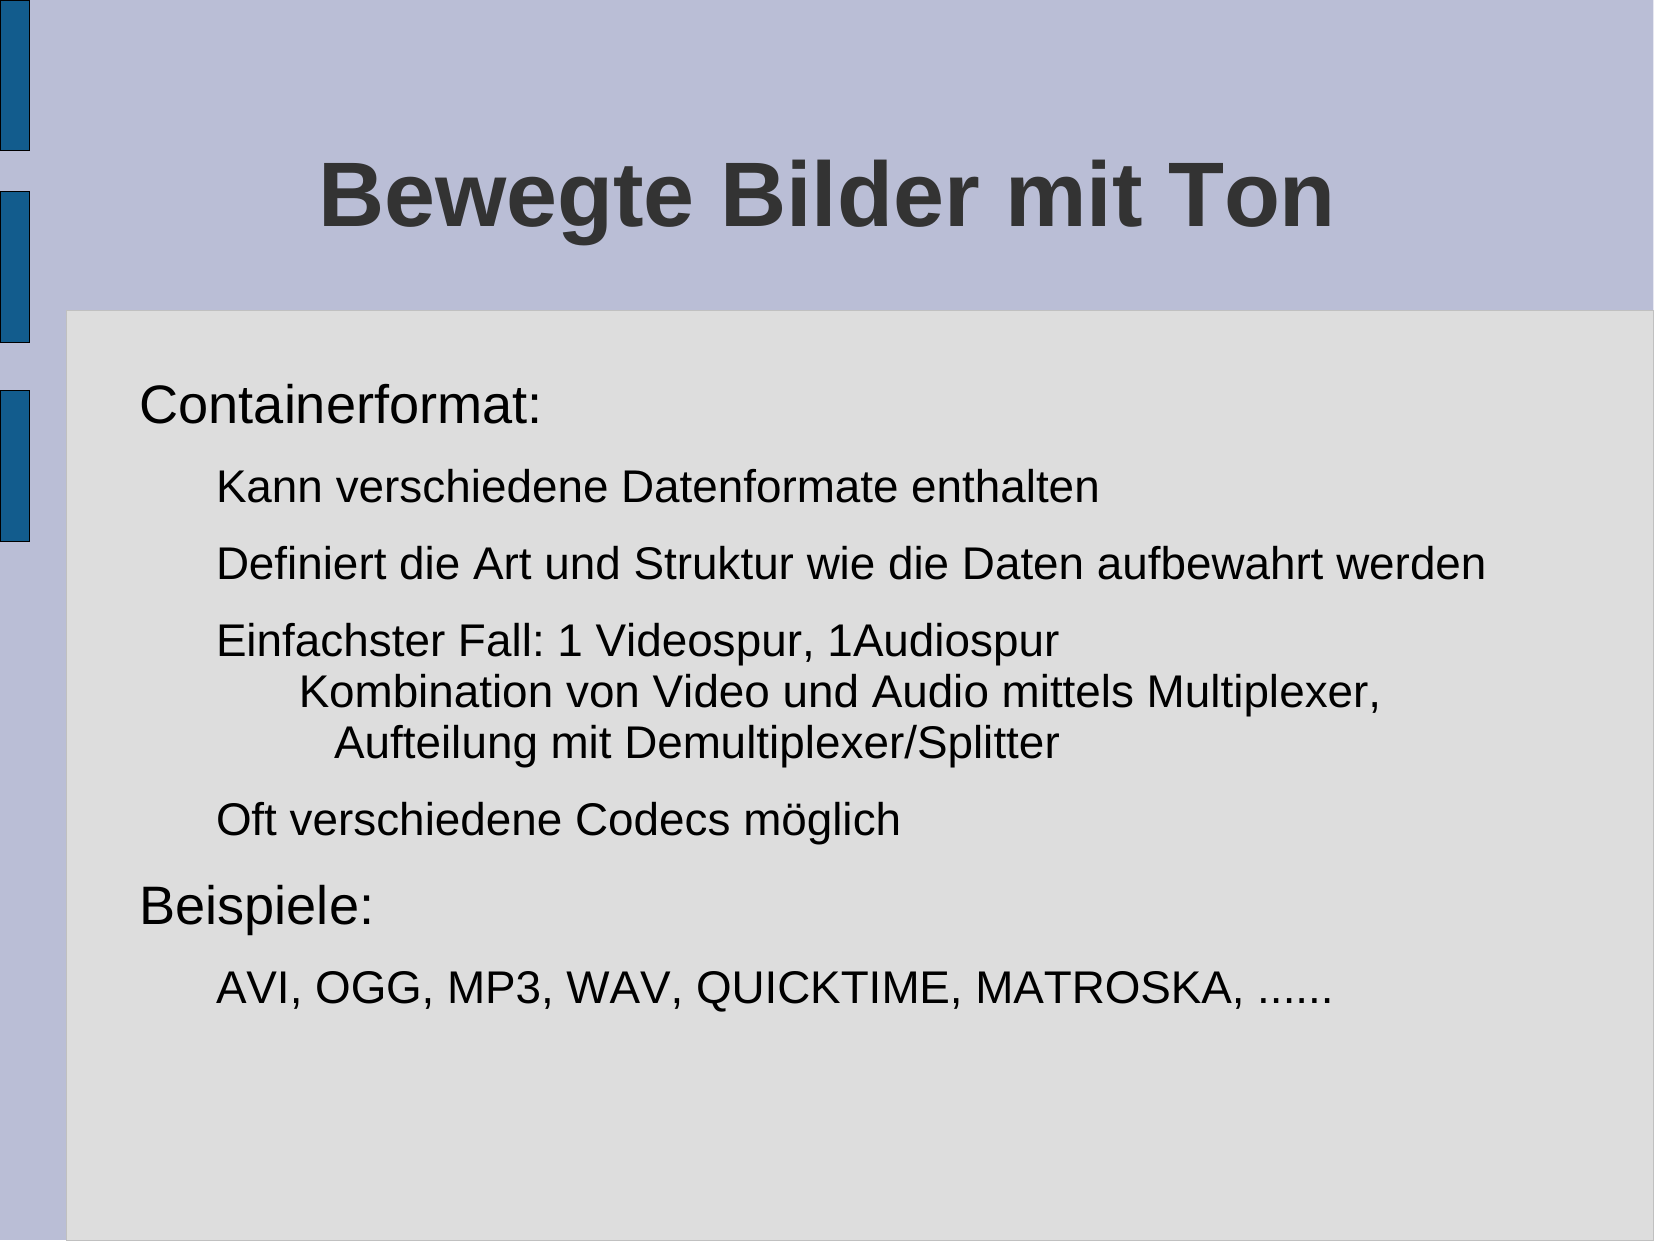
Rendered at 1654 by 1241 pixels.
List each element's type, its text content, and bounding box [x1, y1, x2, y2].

title Bewegte Bilder mit Ton [121, 98, 1534, 291]
list Containerformat: Kann verschiedene Datenformate enthalten Definiert die Art und Struktur wie die Daten aufbewahrt werden Einfachster Fall: 1 Videospur, 1Audiospur Kombination von Video und Audio mittels Multiplexer, Aufteilung mit Demultiplexer/Splitter Oft verschiedene Codecs möglich Beispiele: AVI, OGG, MP3, WAV, QUICKTIME, MATROSKA, ...... [121, 344, 1534, 1112]
